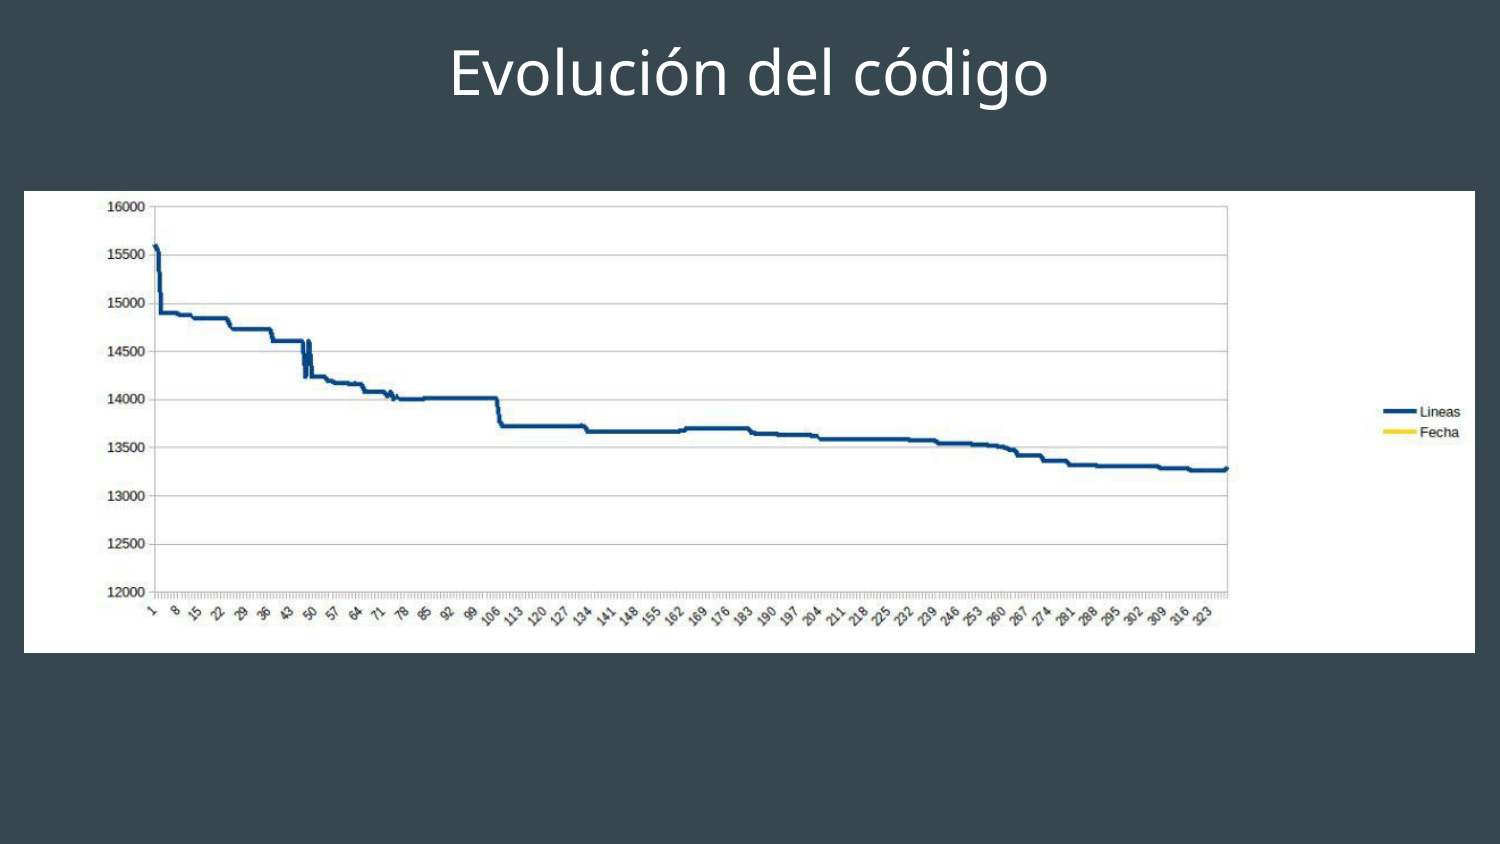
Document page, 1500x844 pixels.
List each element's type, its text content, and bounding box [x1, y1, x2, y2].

title Evolución del código [51, 17, 1449, 112]
picture [24, 191, 1475, 653]
